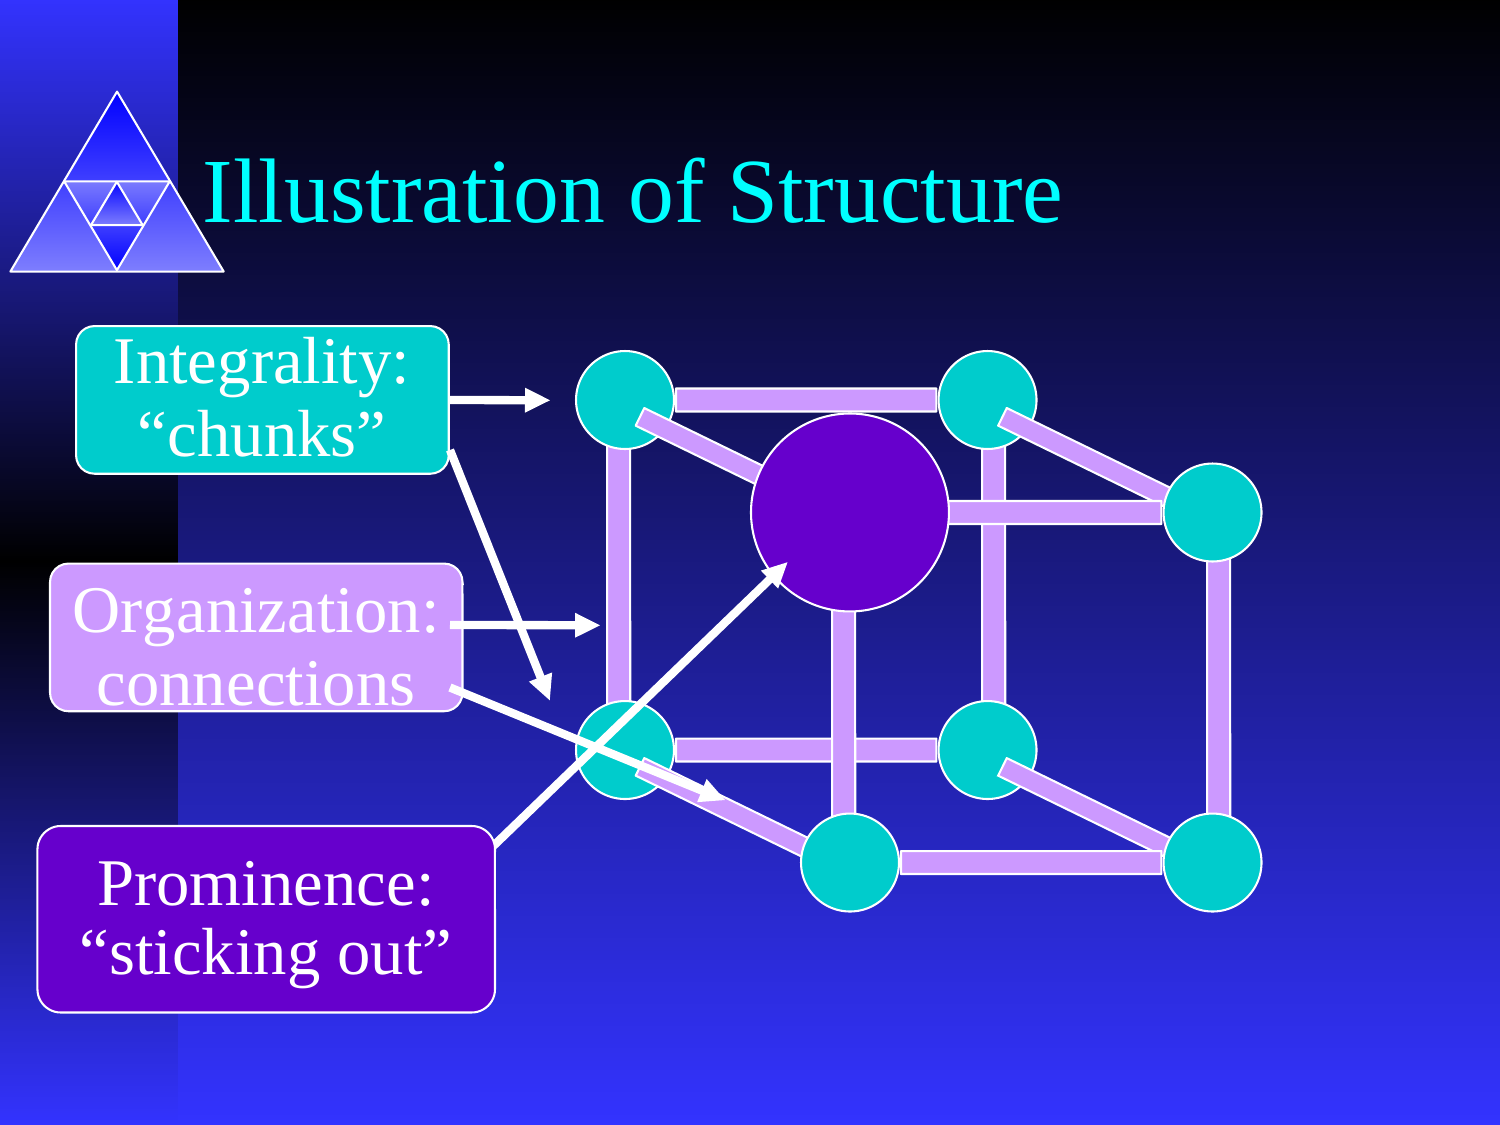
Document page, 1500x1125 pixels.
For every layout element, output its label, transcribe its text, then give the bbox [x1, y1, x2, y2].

text_box Integrality: “chunks” [82, 332, 443, 468]
text_box [576, 351, 1262, 912]
text_box [37, 826, 496, 1013]
text_box Organization: connections [56, 569, 456, 706]
text_box [456, 630, 463, 687]
text_box [605, 705, 694, 782]
title Illustration of Structure [187, 99, 1463, 288]
text_box [576, 744, 586, 759]
text_box Prominence: “sticking out” [45, 833, 488, 1005]
text_box [76, 326, 449, 474]
text_box [50, 563, 463, 712]
text_box [676, 388, 937, 412]
